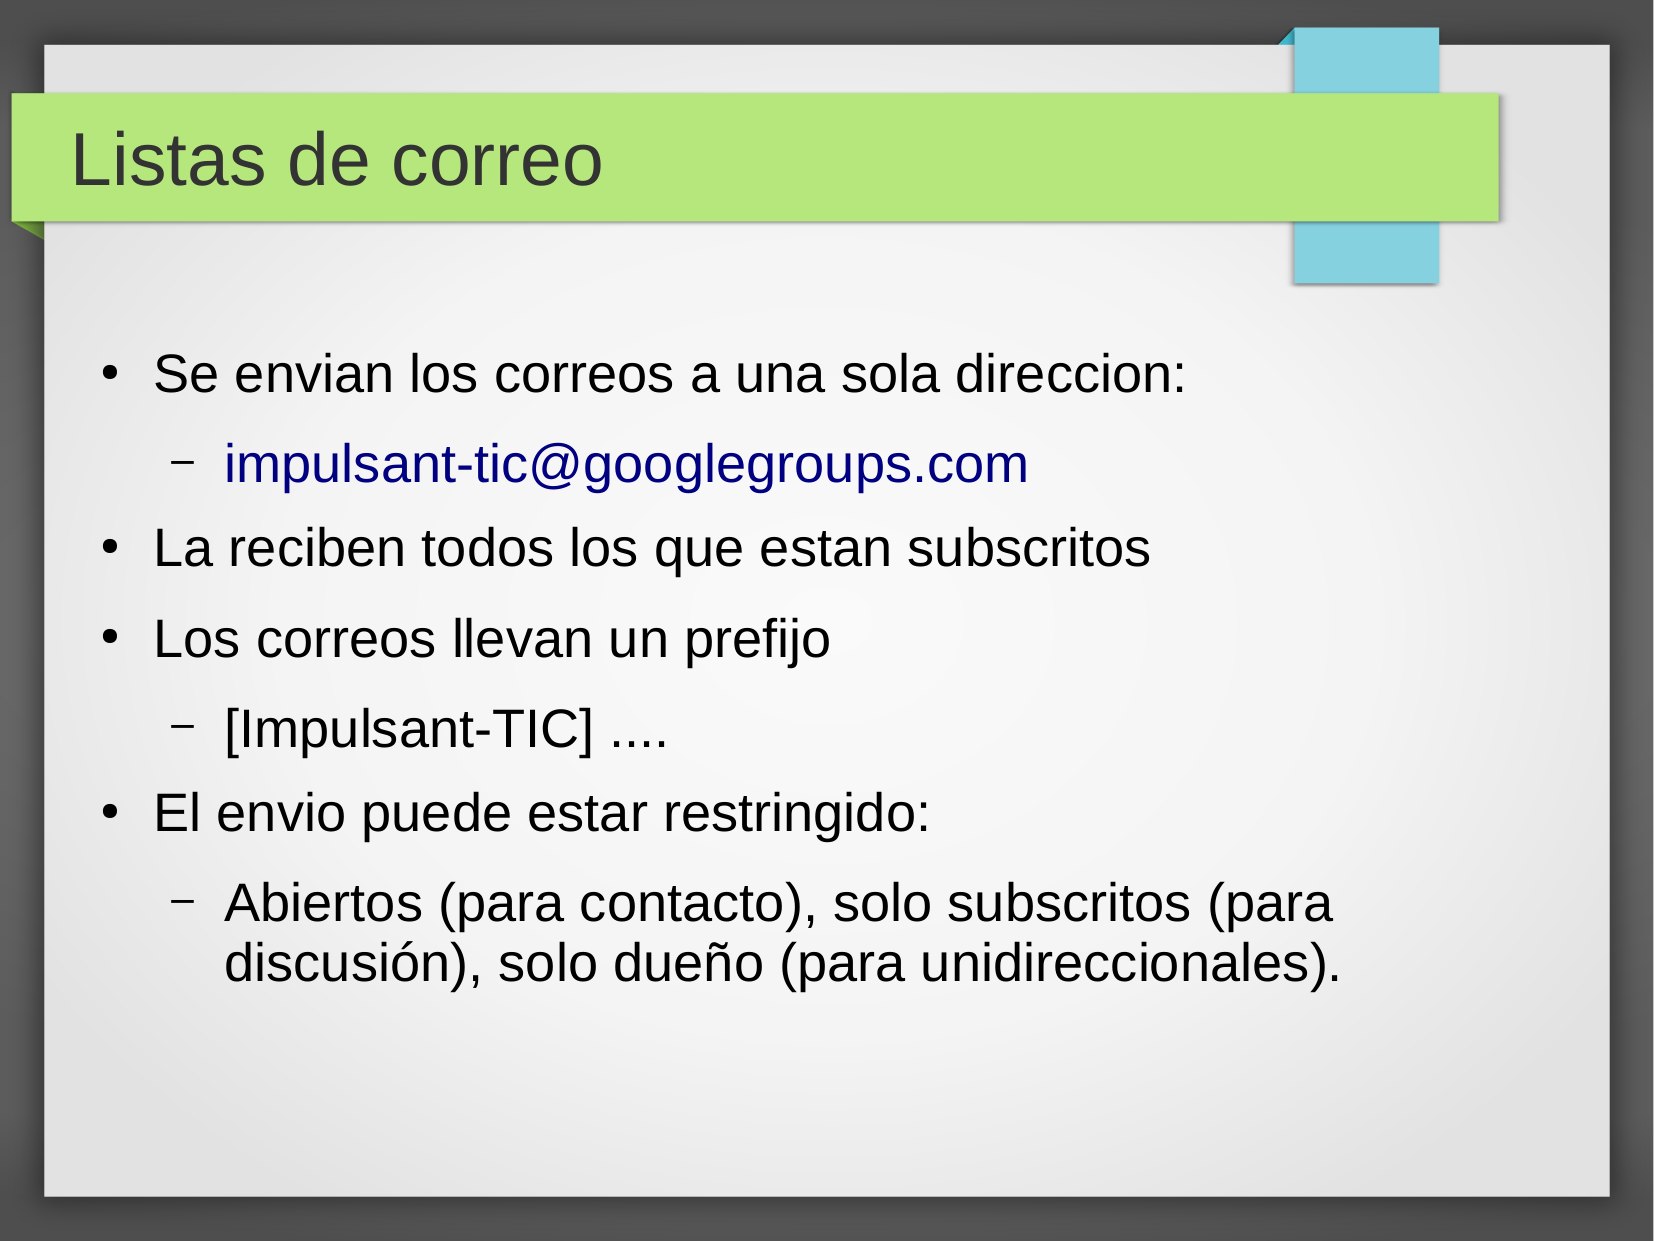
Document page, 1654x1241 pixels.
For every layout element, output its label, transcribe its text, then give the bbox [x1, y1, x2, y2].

title Listas de correo [70, 106, 1229, 213]
picture [0, 0, 1654, 1241]
list Se envian los correos a una sola direccion: impulsant-tic@googlegroups.com La reciben todos los que estan subscritos Los correos llevan un prefijo [Impulsant-TIC] .... El envio puede estar restringido: Abiertos (para contacto), solo subscritos (para discusión), solo dueño (para unidireccionales). [82, 343, 1538, 1063]
